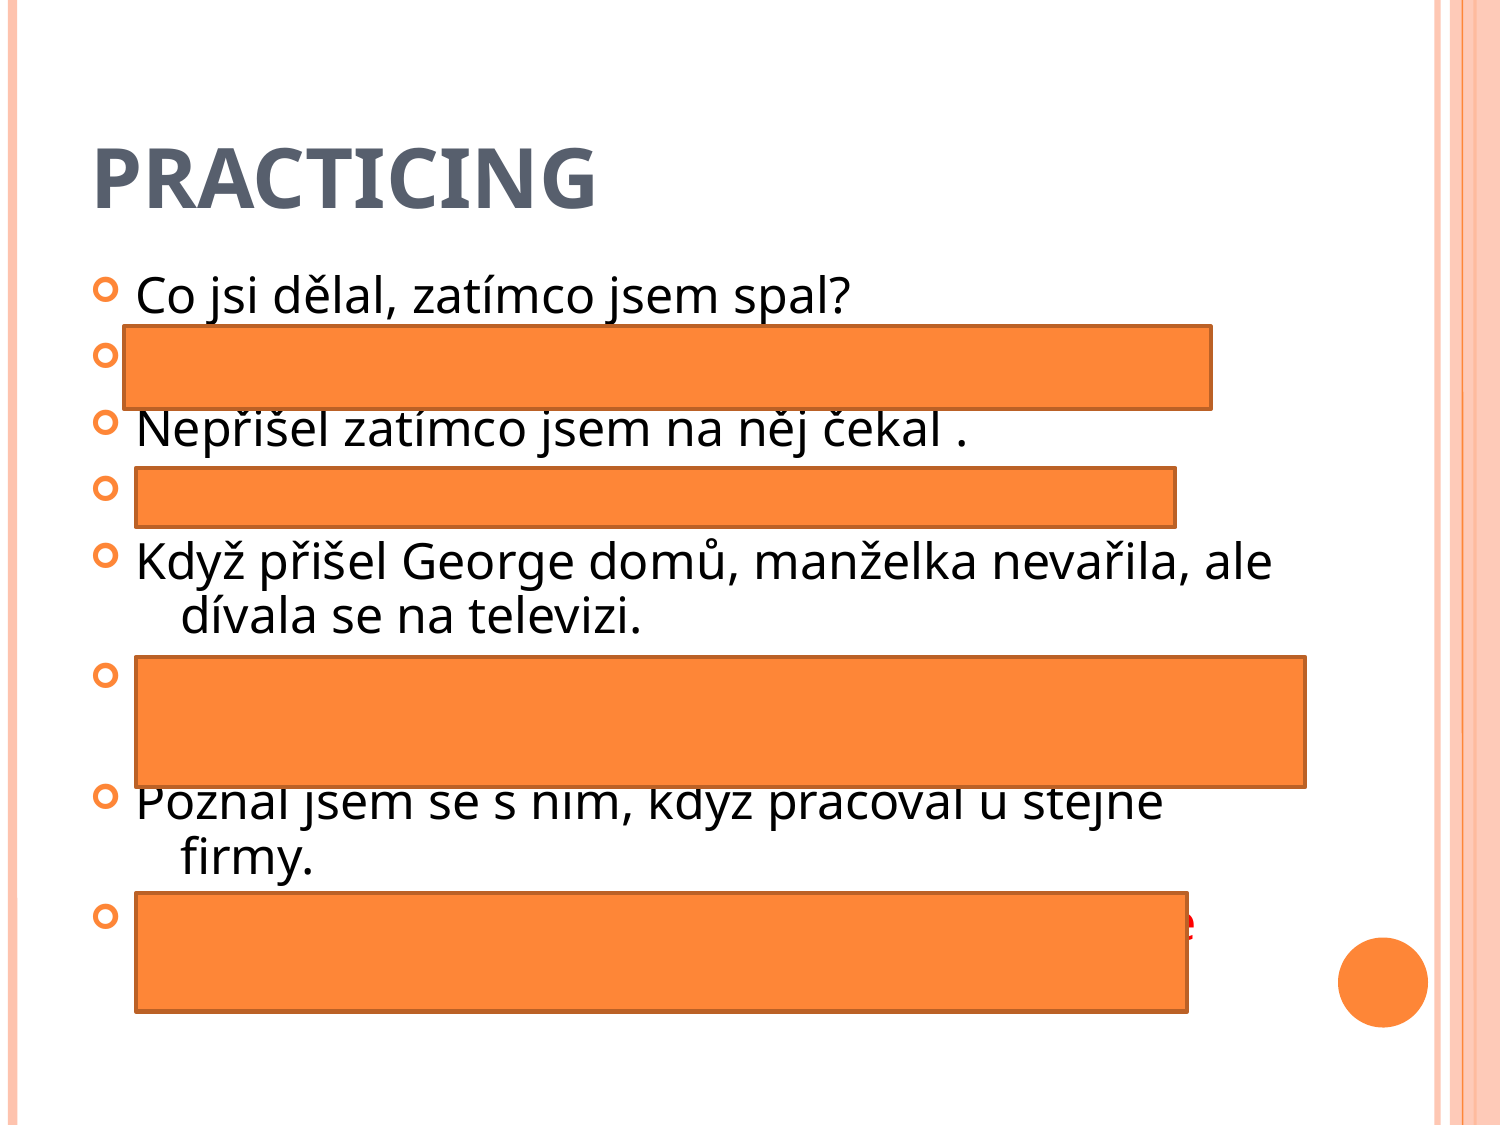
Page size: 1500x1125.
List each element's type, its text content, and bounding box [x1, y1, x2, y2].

text_box [124, 326, 1211, 409]
text_box [136, 468, 1175, 527]
title PRACTICING [75, 45, 1300, 233]
text_box [136, 893, 1187, 1011]
list Co jsi dělal, zatímco jsem spal? What were you doing while I was sleeping? Nepřišel zatímco jsem na něj čekal . He didn´t come while I was waiting for him Když přišel George domů, manželka nevařila, ale dívala se na televizi. When George came home his wife wasn´t cooking but she was watching TV. Poznal jsem se s ním, když pracoval u stejné firmy. I met him when he was working for the same company. [75, 262, 1300, 1062]
text_box [136, 657, 1305, 787]
